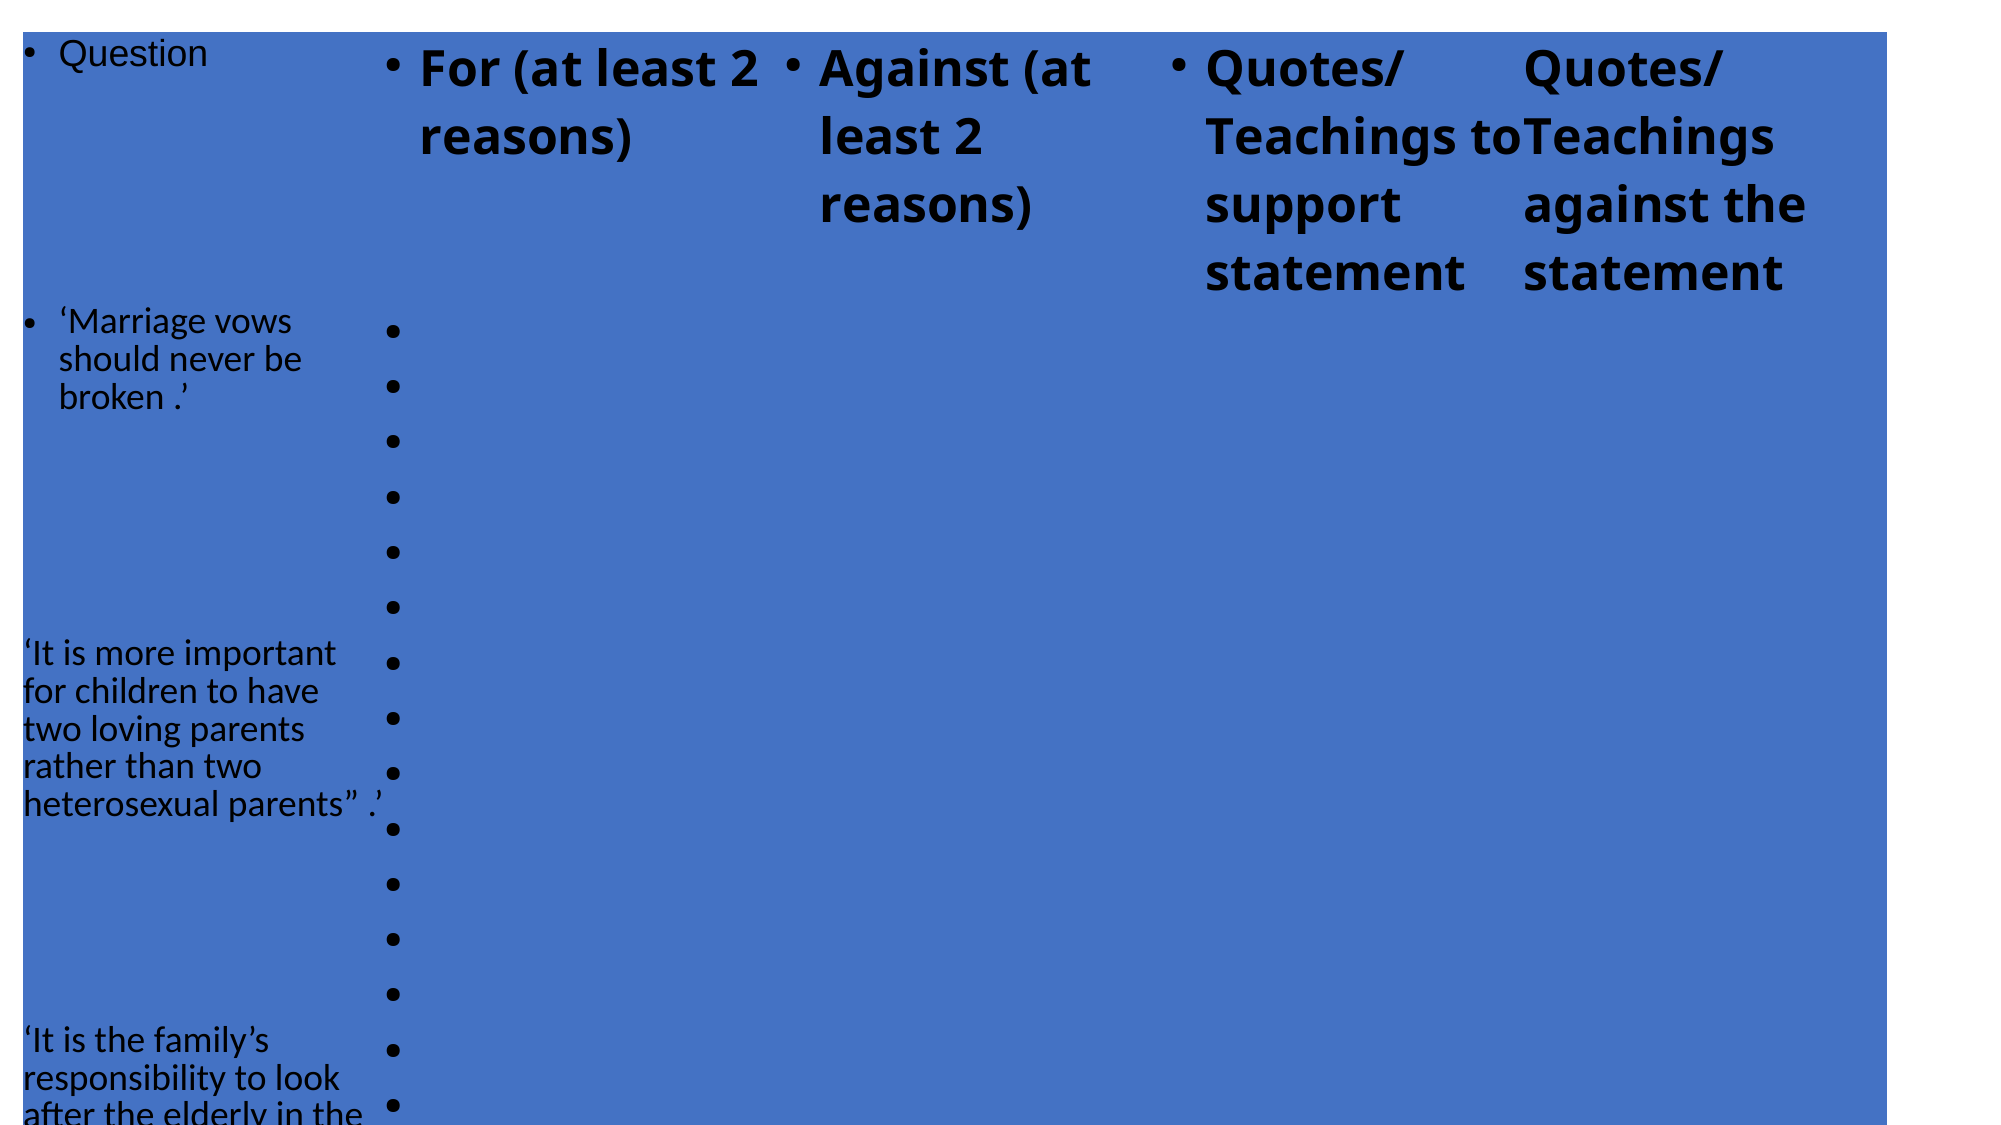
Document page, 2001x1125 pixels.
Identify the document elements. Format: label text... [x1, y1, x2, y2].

table_cell [784, 637, 1170, 1024]
table_cell [384, 637, 784, 1024]
table_cell [784, 1024, 1170, 1125]
table_cell ‘Marriage vows should never be broken .’ [23, 306, 384, 637]
table_cell [1170, 1024, 1523, 1125]
table_cell [1523, 306, 1887, 637]
table_cell [1523, 637, 1887, 1024]
table_cell [1170, 306, 1523, 637]
table_cell [1170, 637, 1523, 1024]
table_header Quotes/Teachings against the statement [1523, 32, 1887, 306]
table_header Against (at least 2 reasons) [784, 32, 1170, 306]
table_header Question [23, 32, 384, 306]
table_cell [384, 1024, 784, 1125]
table_header Quotes/Teachings to support statement [1170, 32, 1523, 306]
table_header For (at least 2 reasons) [384, 32, 784, 306]
table_cell [384, 306, 784, 637]
table_cell [784, 306, 1170, 637]
table_cell ‘It is the family’s responsibility to look after the elderly in the family” [23, 1024, 384, 1125]
table_cell ‘It is more important for children to have two loving parents rather than two heterosexual parents” .’ [23, 637, 384, 1024]
table_cell [1523, 1024, 1887, 1125]
